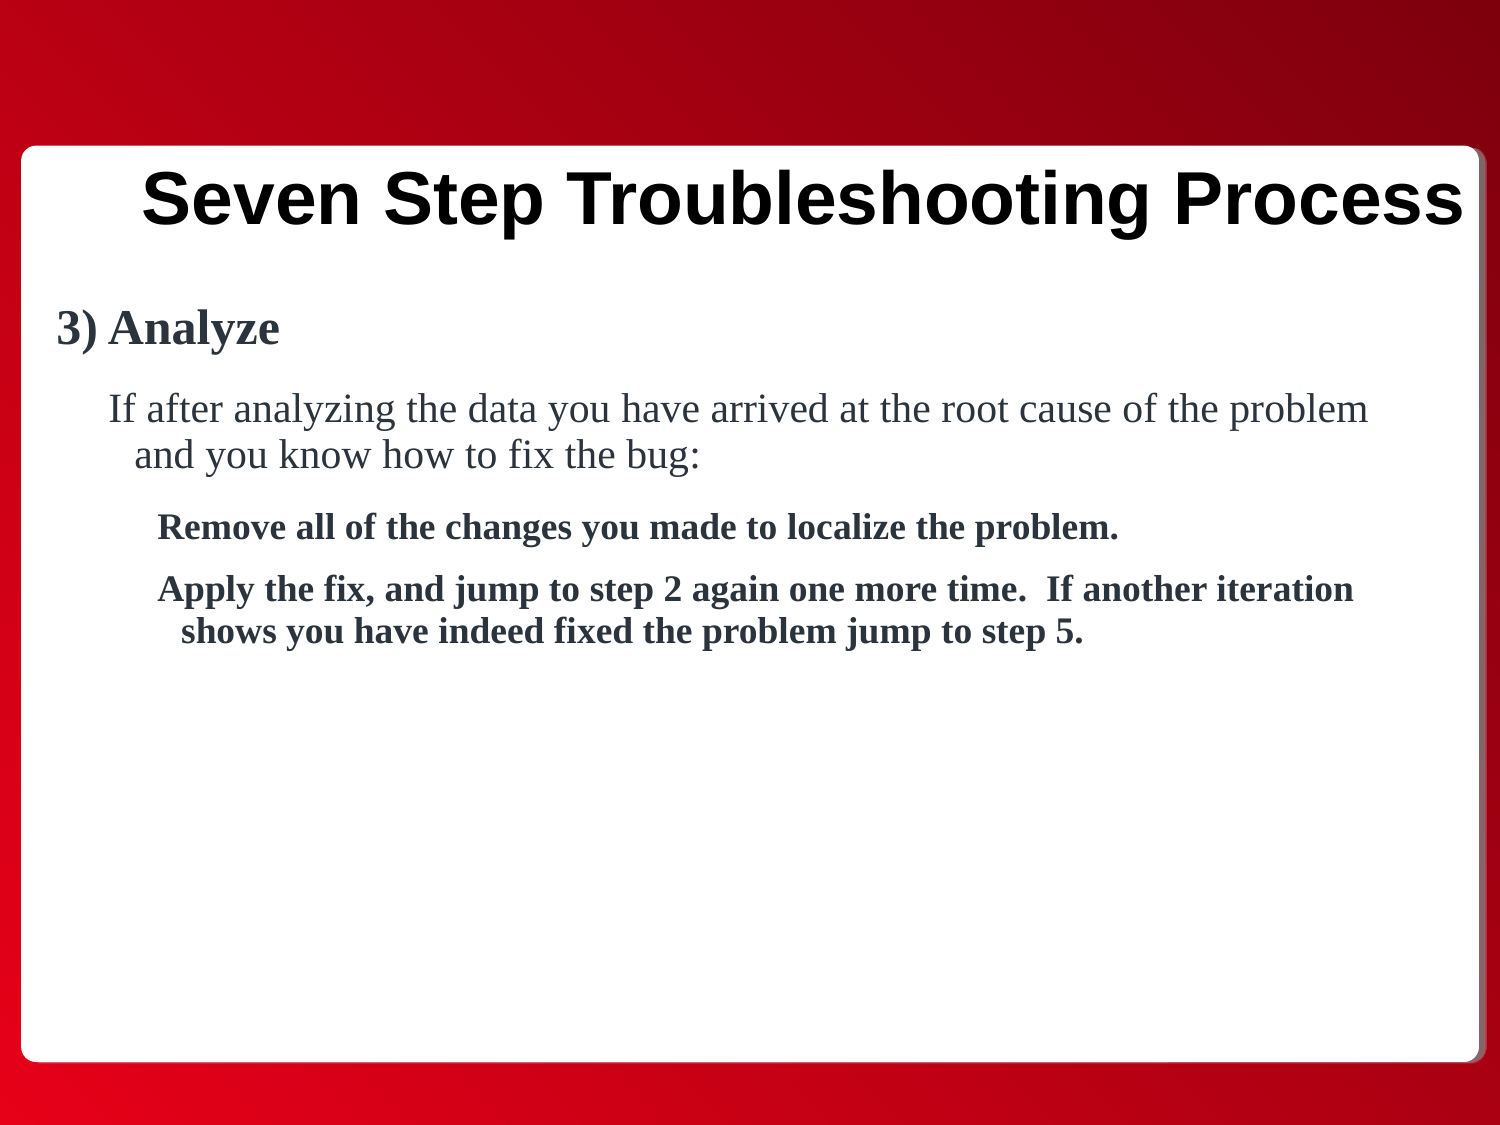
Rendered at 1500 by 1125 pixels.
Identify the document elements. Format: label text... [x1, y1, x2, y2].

title Seven Step Troubleshooting Process [0, 162, 1500, 263]
list 3) Analyze If after analyzing the data you have arrived at the root cause of the problem and you know how to fix the bug: Remove all of the changes you made to localize the problem. Apply the fix, and jump to step 2 again one more time. If another iteration shows you have indeed fixed the problem jump to step 5. [54, 299, 1426, 652]
